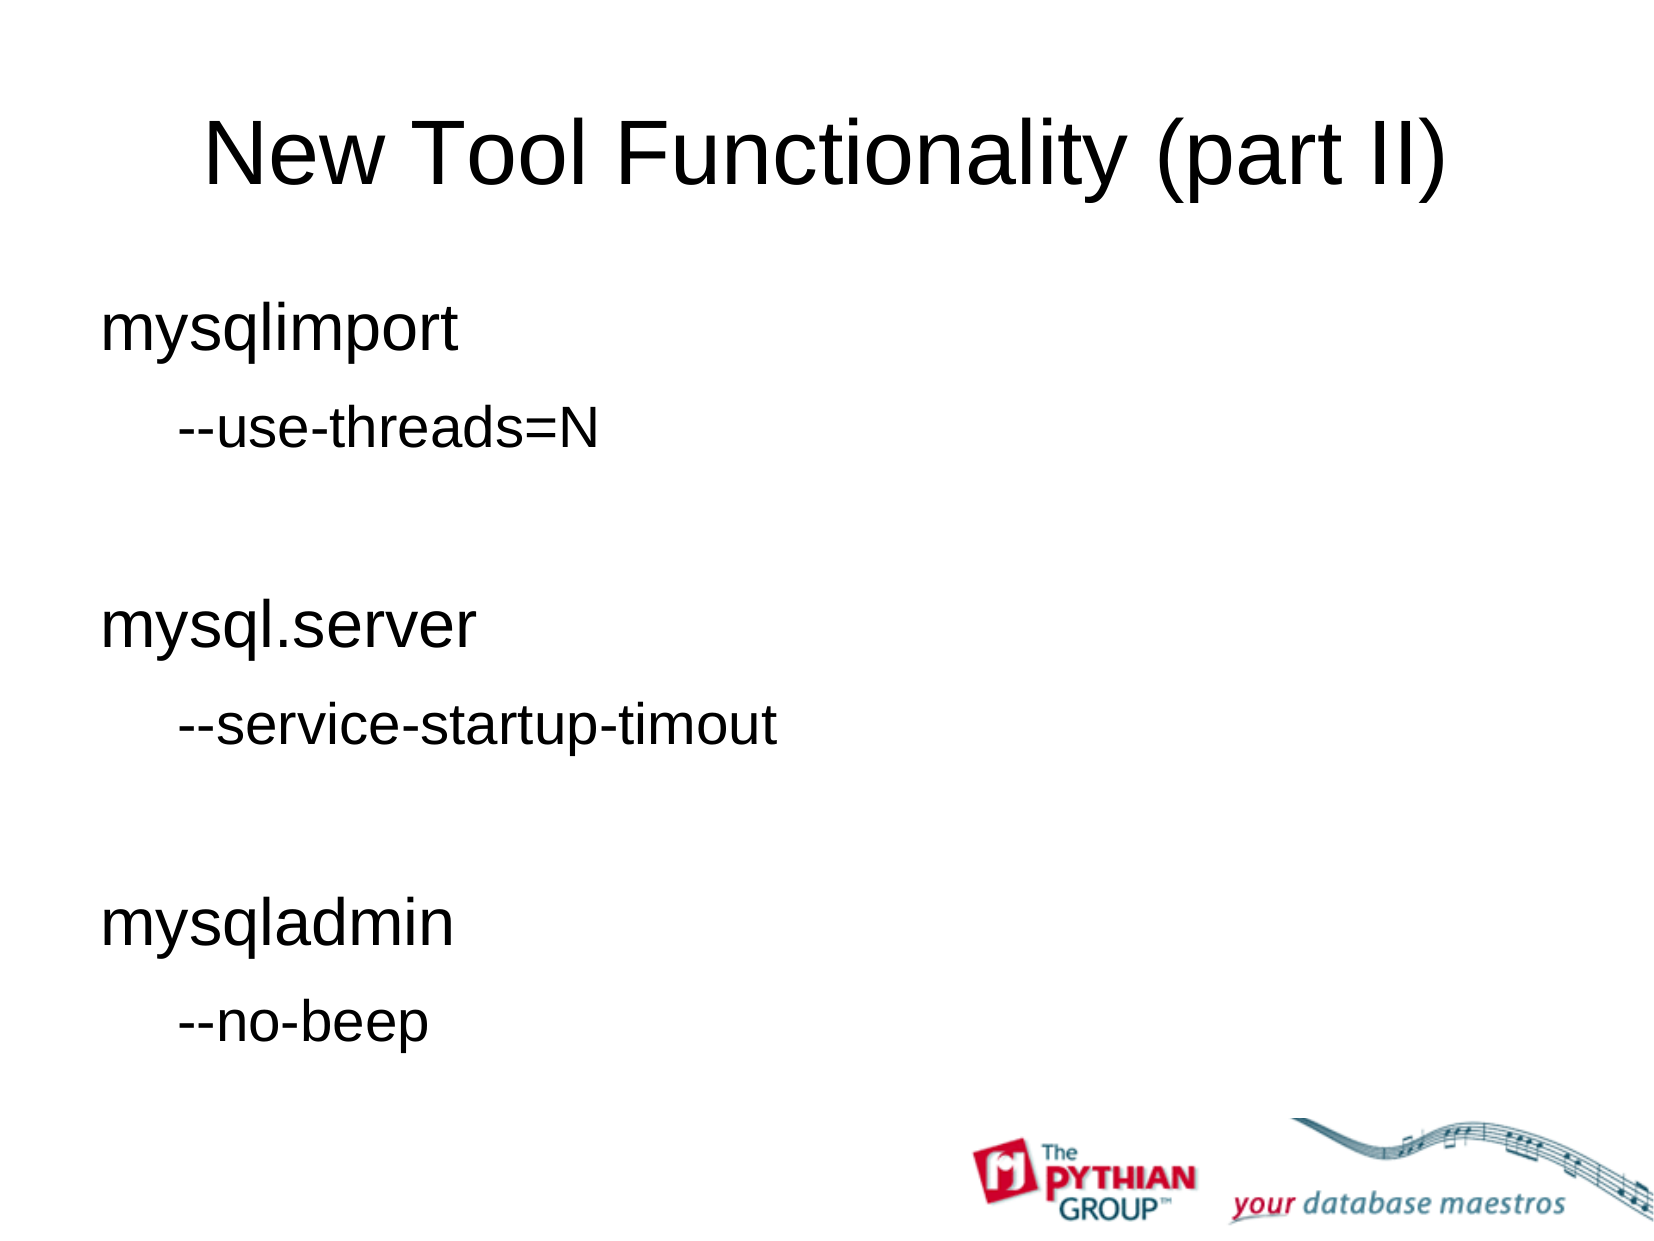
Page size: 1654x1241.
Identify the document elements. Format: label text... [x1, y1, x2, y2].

title New Tool Functionality (part II) [82, 49, 1571, 257]
picture [955, 1118, 1654, 1241]
list mysqlimport --use-threads=N mysql.server --service-startup-timout mysqladmin --no-beep [82, 290, 1571, 1094]
